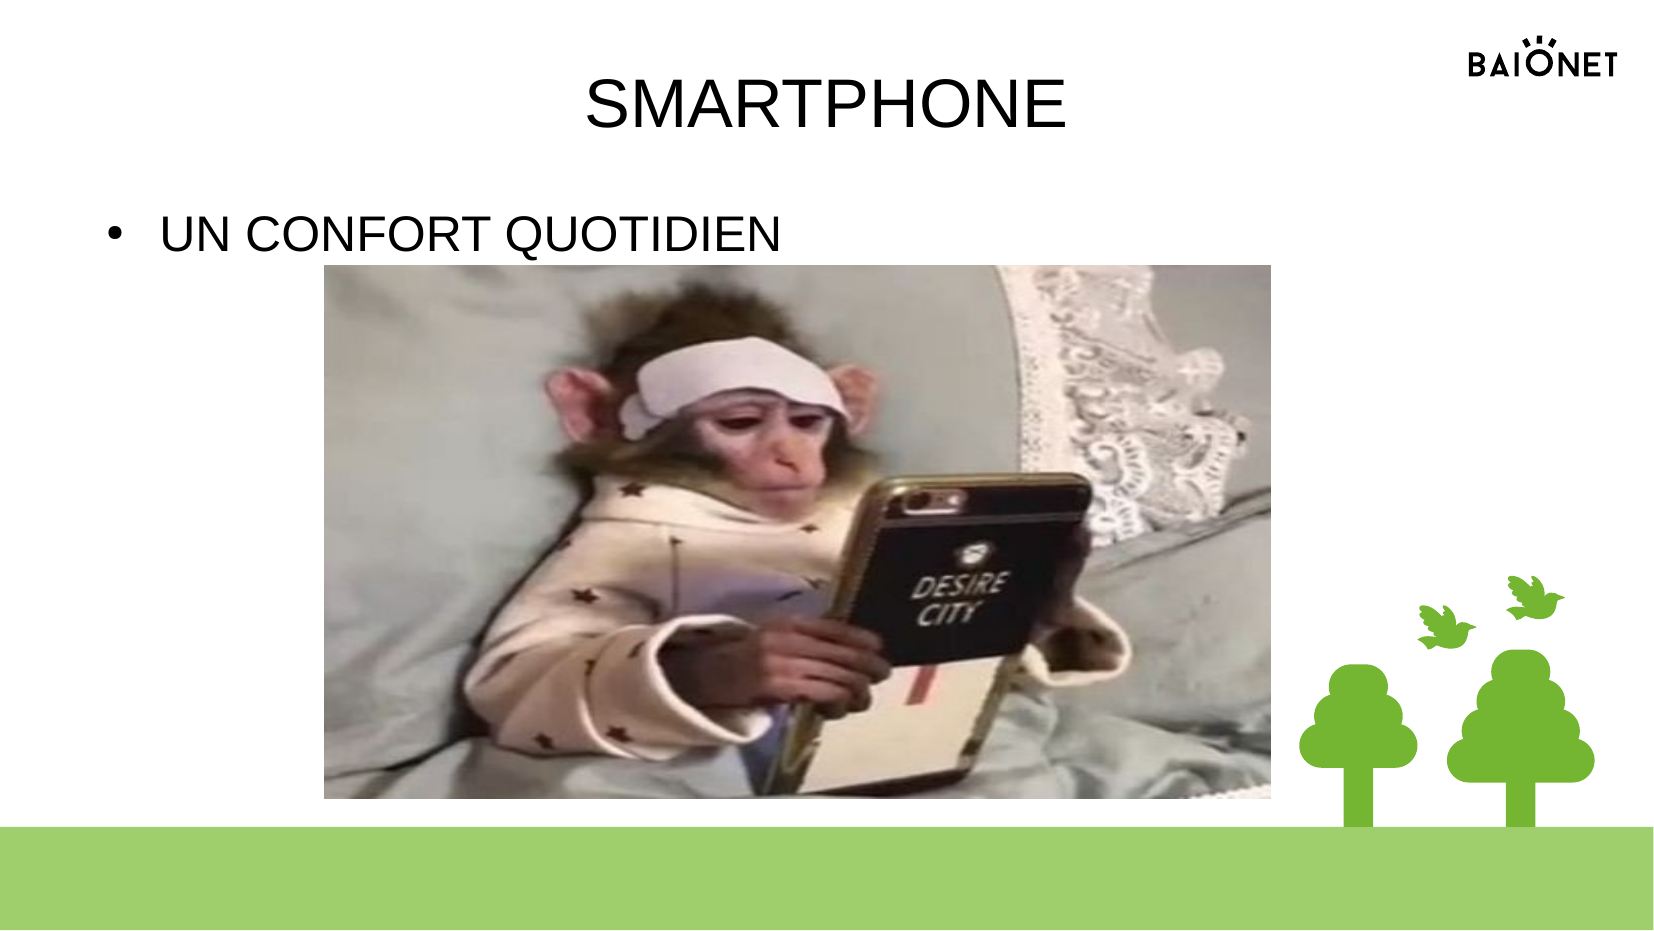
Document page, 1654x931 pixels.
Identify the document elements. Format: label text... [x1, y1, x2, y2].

list UN CONFORT QUOTIDIEN [88, 206, 1565, 739]
title SMARTPHONE [88, 29, 1565, 178]
picture [1461, 29, 1625, 82]
picture [324, 265, 1271, 799]
